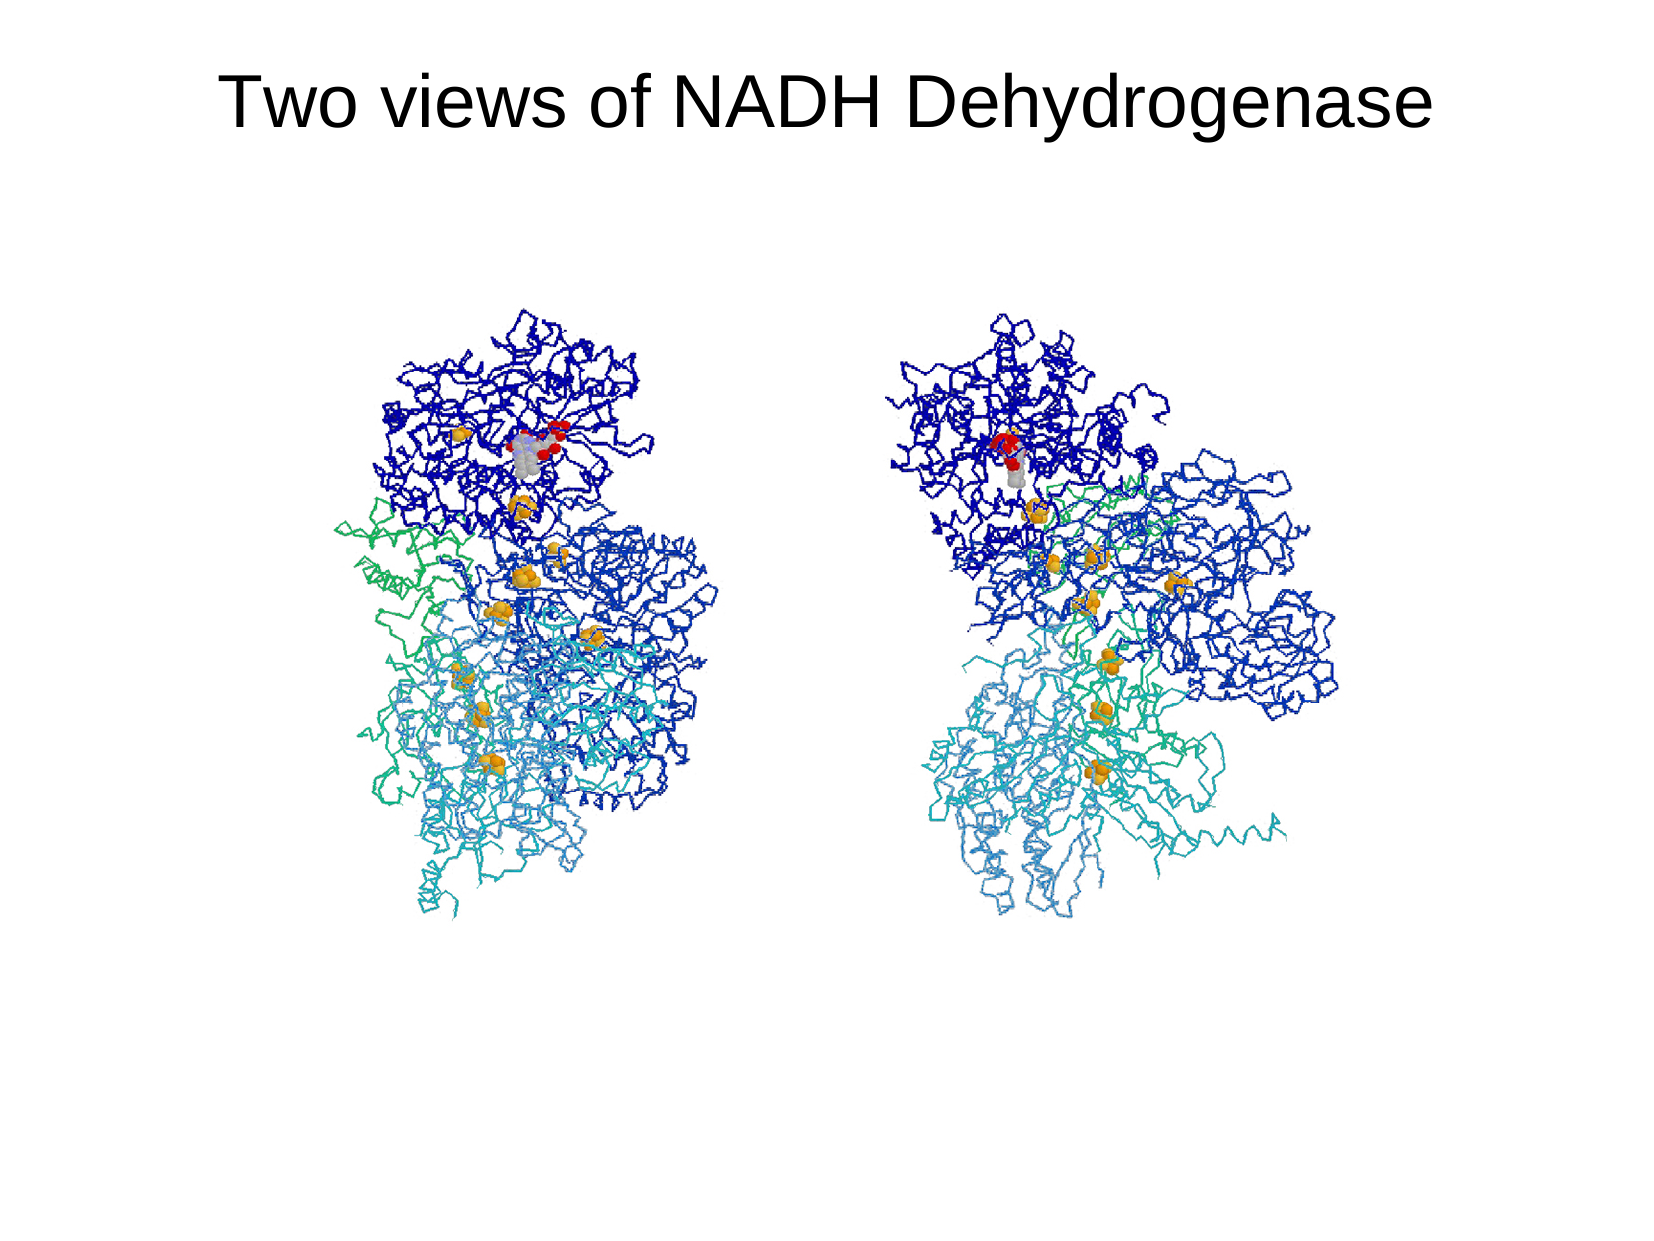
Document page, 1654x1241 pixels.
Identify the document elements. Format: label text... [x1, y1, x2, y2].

picture [276, 282, 1388, 944]
title Two views of NADH Dehydrogenase [82, 55, 1571, 145]
